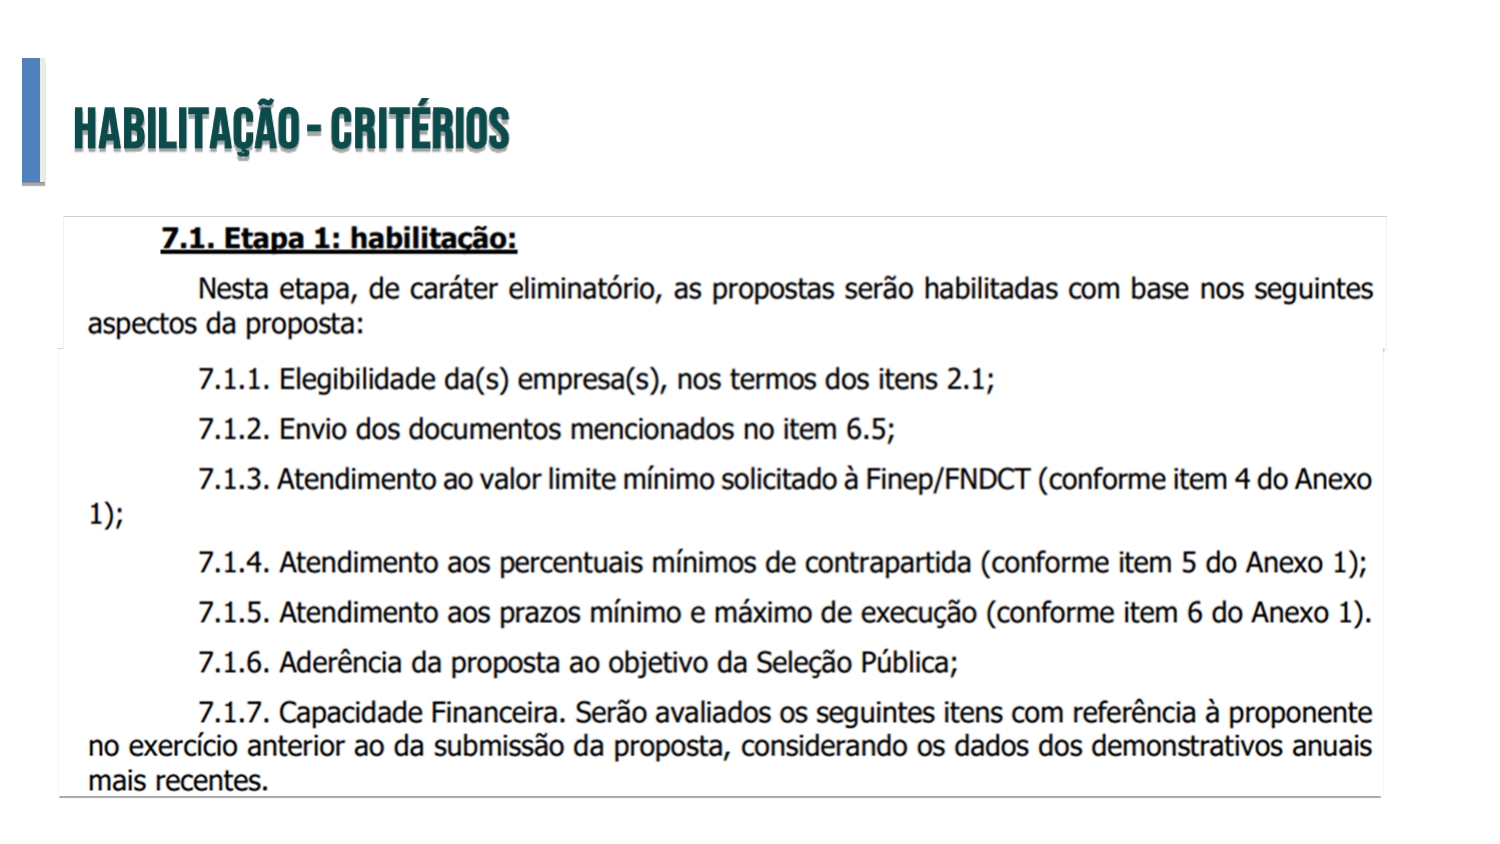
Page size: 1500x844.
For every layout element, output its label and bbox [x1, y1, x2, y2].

picture [22, 48, 1478, 796]
